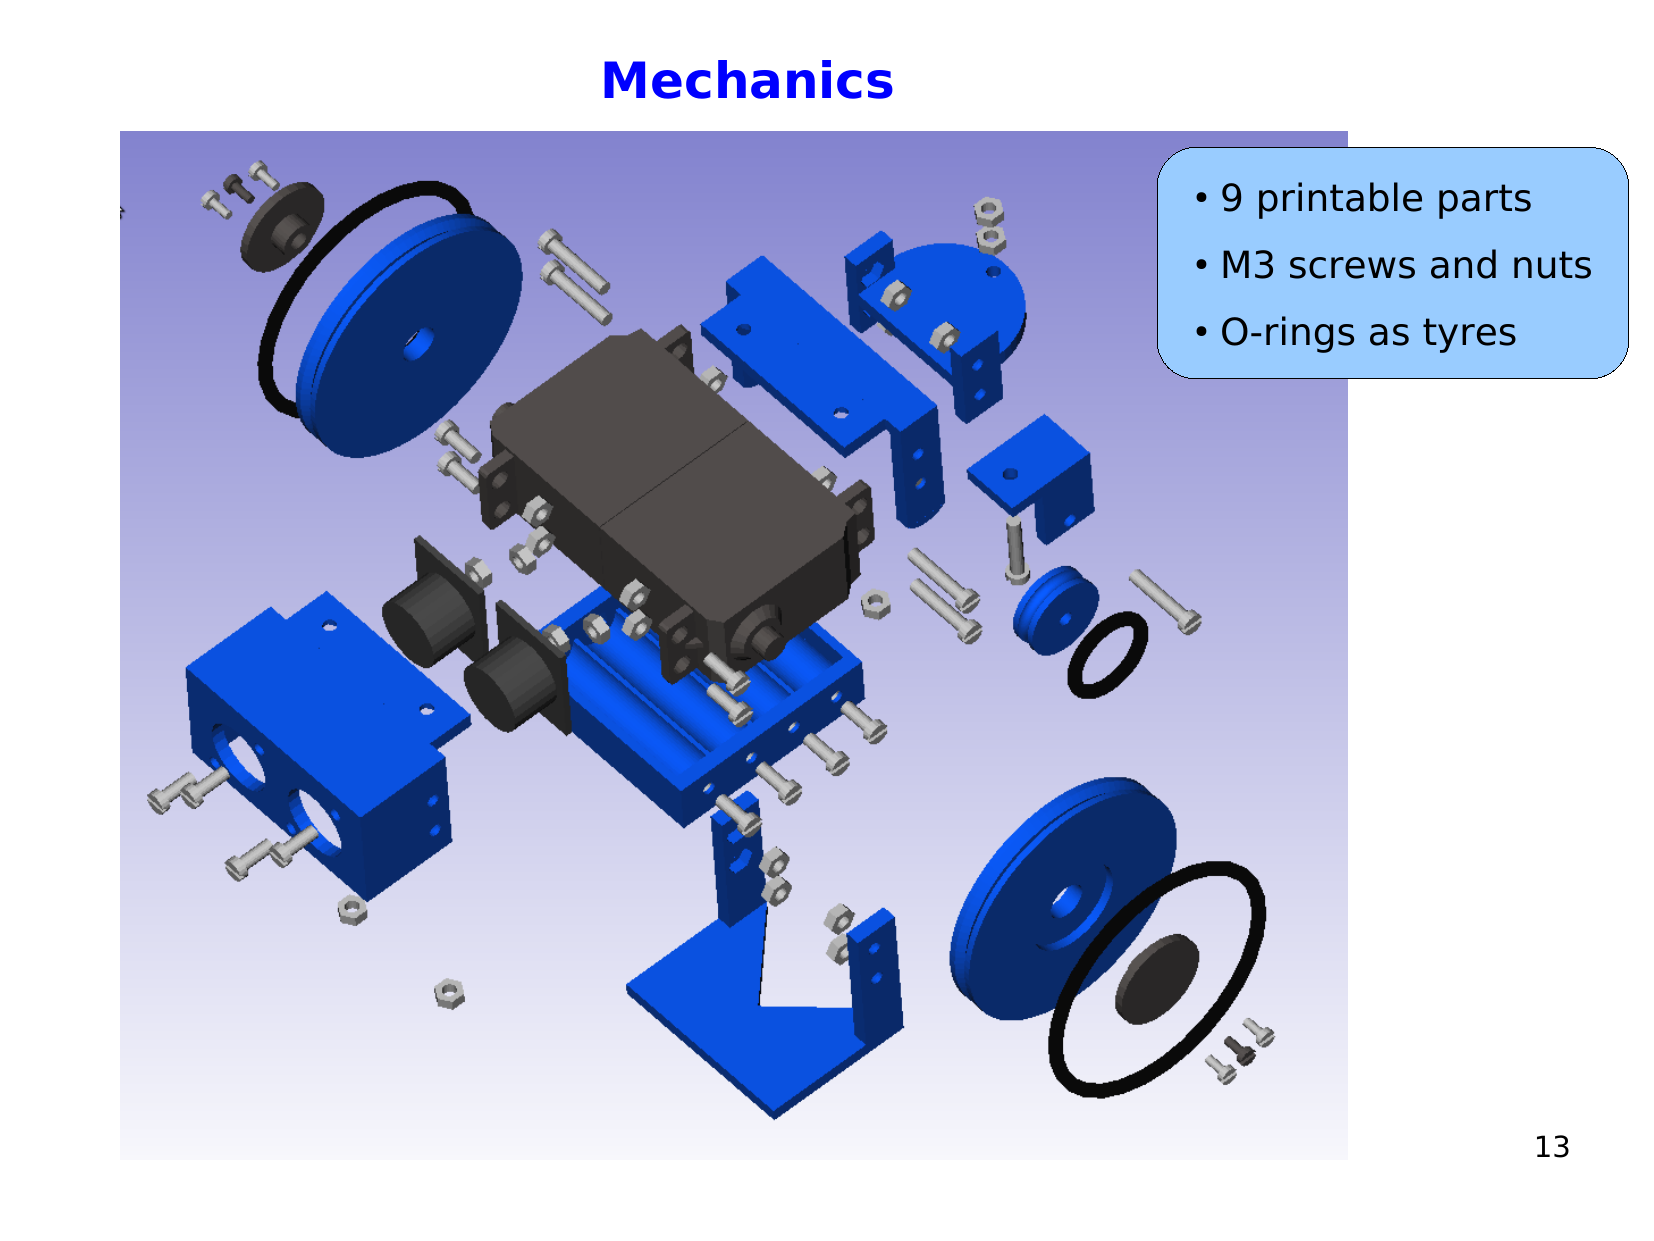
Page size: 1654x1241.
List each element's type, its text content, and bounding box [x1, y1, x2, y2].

text_box [1157, 147, 1625, 379]
picture [120, 131, 1348, 1160]
text_box Mechanics [585, 45, 1188, 119]
text_box 9 printable parts M3 screws and nuts O-rings as tyres [1180, 169, 1654, 362]
